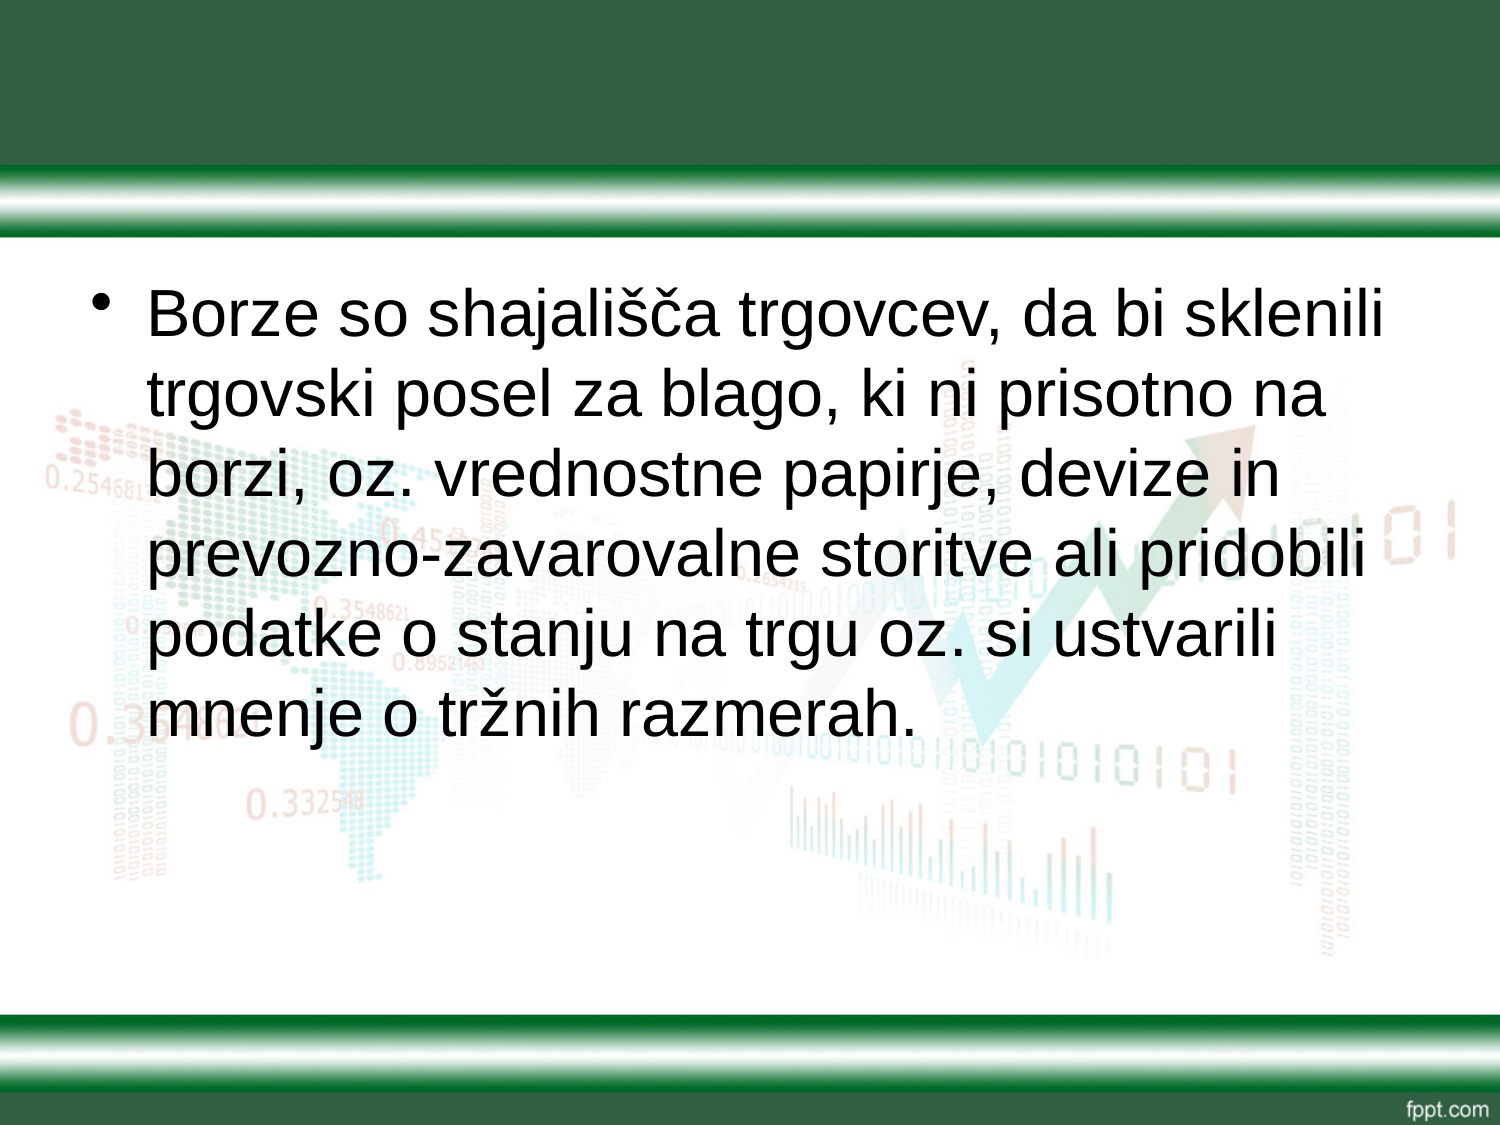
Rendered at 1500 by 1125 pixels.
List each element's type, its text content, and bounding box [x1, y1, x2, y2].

list Borze so shajališča trgovcev, da bi sklenili trgovski posel za blago, ki ni prisotno na borzi, oz. vrednostne papirje, devize in prevozno-zavarovalne storitve ali pridobili podatke o stanju na trgu oz. si ustvarili mnenje o tržnih razmerah. [75, 262, 1425, 1005]
picture [0, 0, 1500, 1125]
